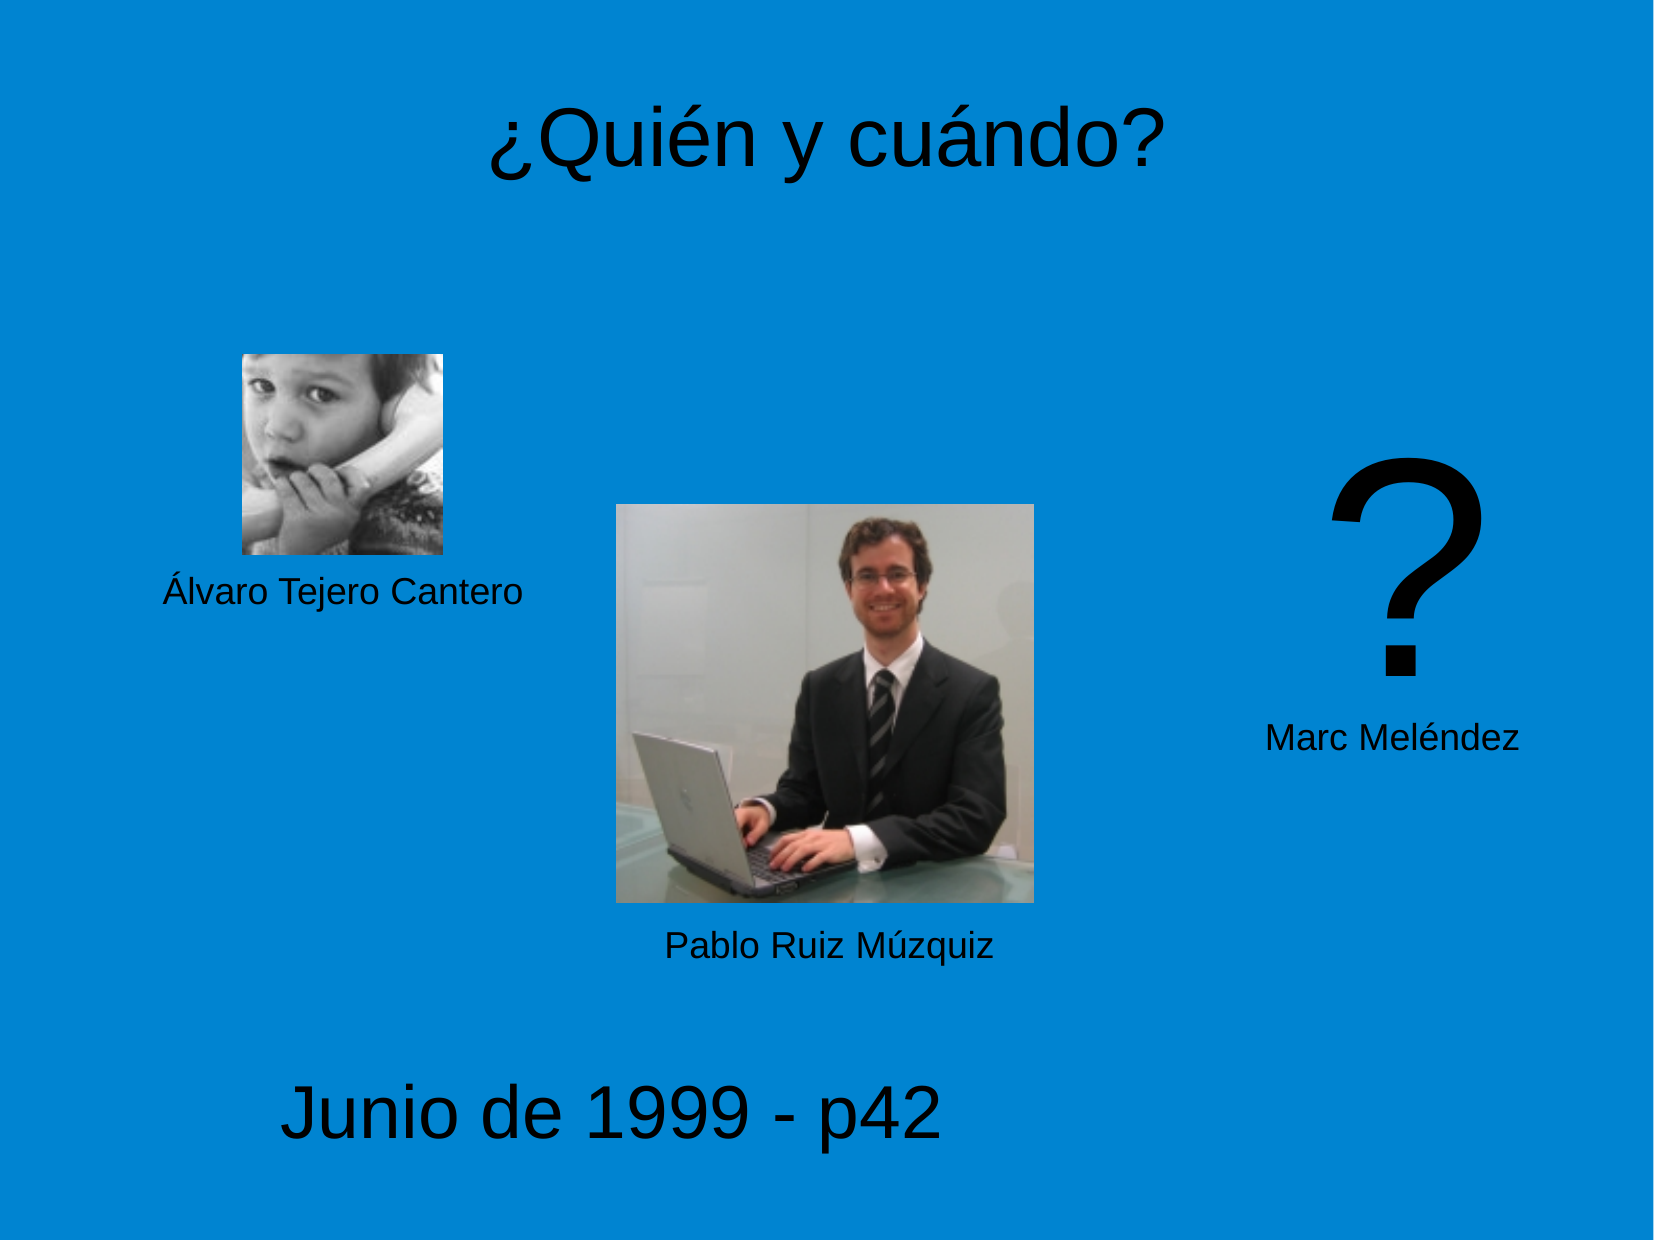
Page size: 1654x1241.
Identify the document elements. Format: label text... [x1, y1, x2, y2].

text_box Álvaro Tejero Cantero [147, 563, 539, 621]
text_box Marc Meléndez [1250, 708, 1536, 766]
title ¿Quién y cuándo? [82, 91, 1571, 278]
text_box Pablo Ruiz Múzquiz [649, 917, 1010, 975]
text_box Junio de 1999 - p42 [265, 1062, 959, 1162]
picture [616, 504, 1034, 903]
picture [242, 354, 443, 555]
text_box ? [1305, 385, 1509, 751]
